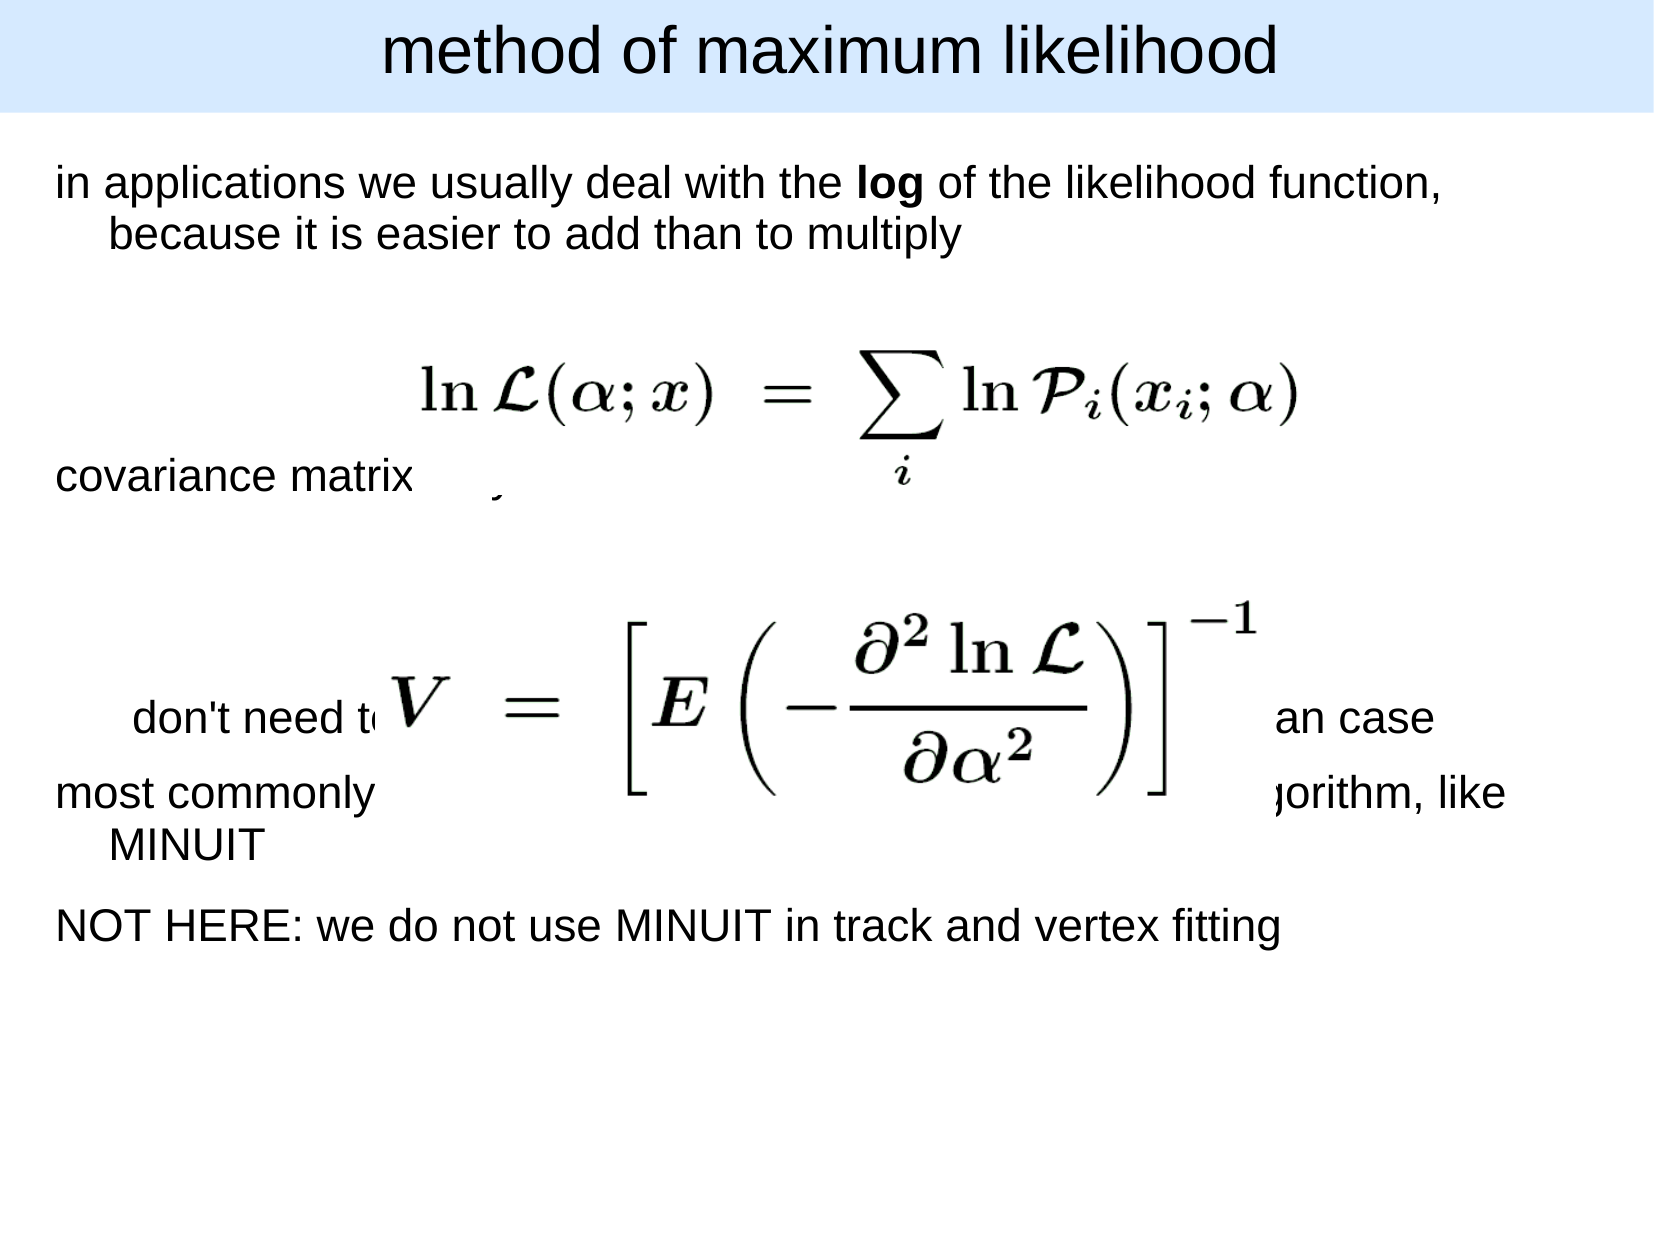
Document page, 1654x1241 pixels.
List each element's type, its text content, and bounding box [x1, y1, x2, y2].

list in applications we usually deal with the log of the likelihood function, because it is easier to add than to multiply covariance matrix may be estimated from don't need to believe this now: will derive later for gaussian case most commonly, solution found with generic minimization algorithm, like MINUIT NOT HERE: we do not use MINUIT in track and vertex fitting [37, 156, 1613, 1136]
picture [375, 584, 1276, 826]
picture [412, 337, 1313, 496]
title method of maximum likelihood [86, 0, 1576, 100]
